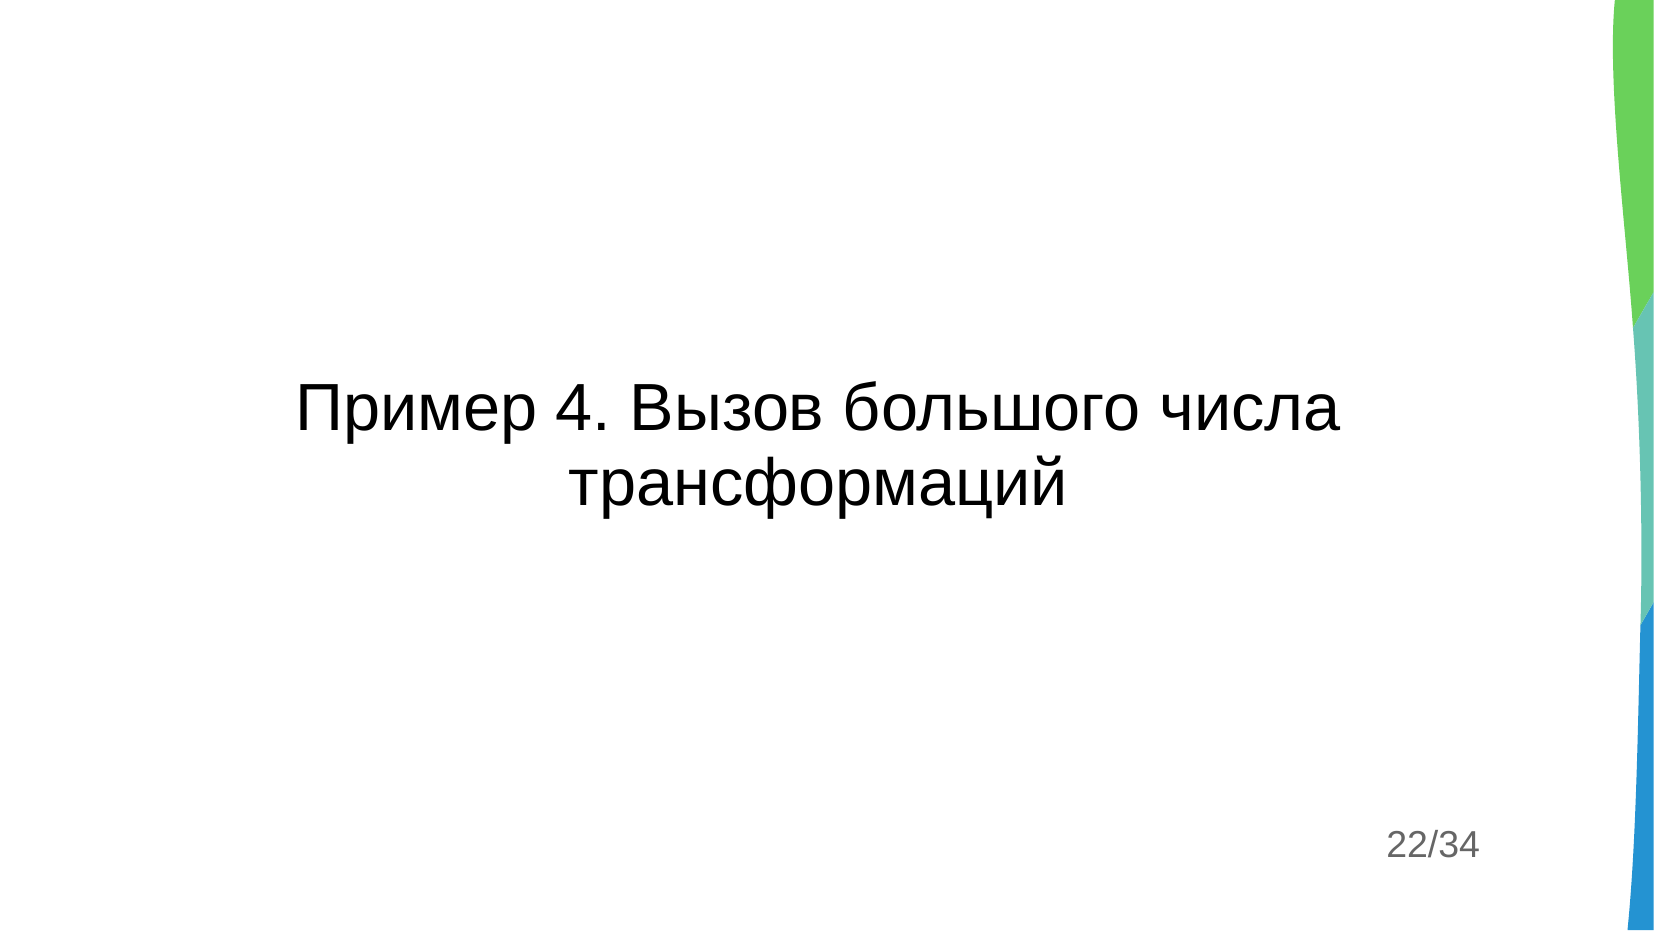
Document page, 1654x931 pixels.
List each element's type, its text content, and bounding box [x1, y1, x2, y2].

subtitle Пример 4. Вызов большого числа трансформаций [118, 370, 1520, 520]
text_box <номер>/34 [1380, 815, 1616, 873]
